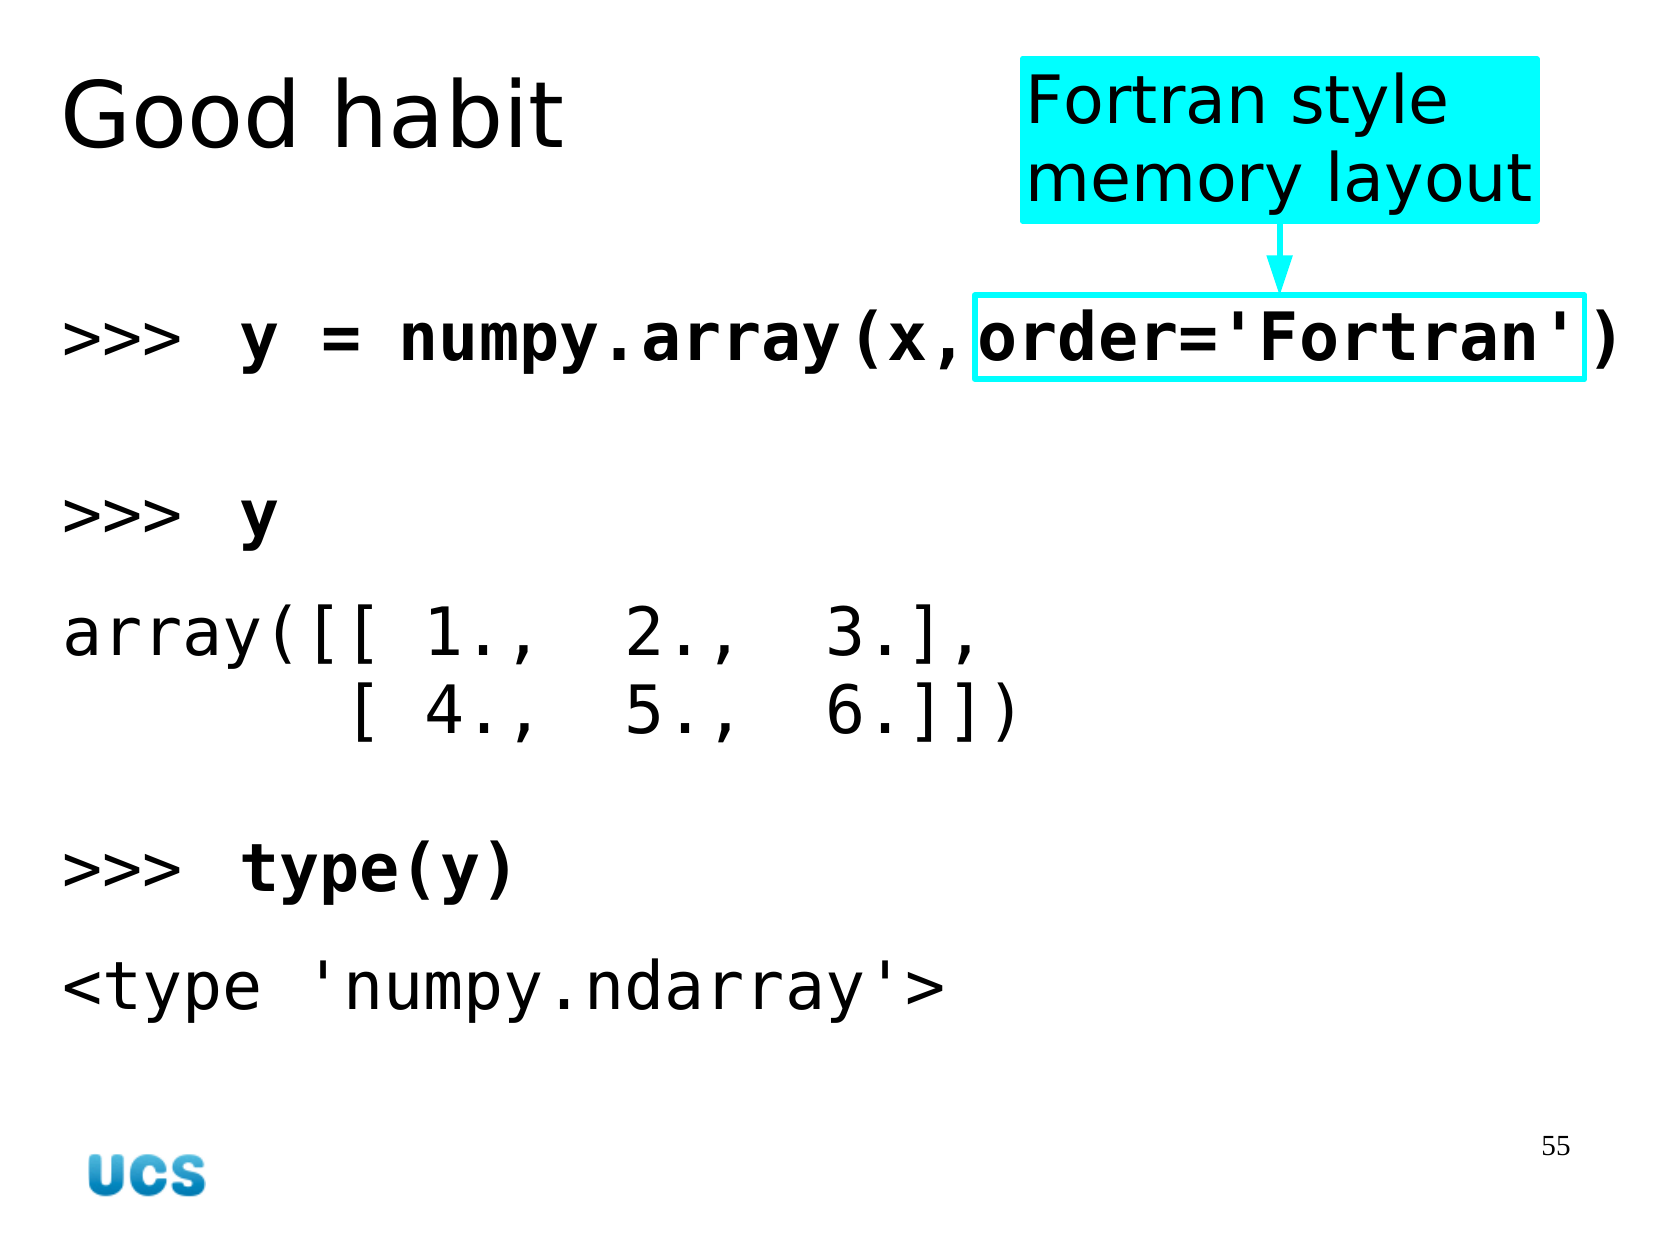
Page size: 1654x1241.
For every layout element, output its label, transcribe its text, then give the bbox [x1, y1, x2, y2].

text_box . [596, 295, 638, 380]
text_box ) [1587, 295, 1630, 380]
text_box (x, [844, 295, 972, 380]
text_box y [236, 472, 283, 557]
picture [88, 1153, 206, 1198]
text_box >>> [59, 826, 186, 911]
text_box order='Fortran' [974, 295, 1585, 380]
text_box >>> [59, 295, 186, 380]
text_box type(y) [236, 826, 524, 911]
text_box <type 'numpy.ndarray'> [59, 944, 951, 1029]
text_box y [236, 295, 283, 380]
text_box = [318, 295, 366, 380]
text_box array [638, 295, 844, 380]
text_box >>> [59, 472, 186, 557]
text_box numpy [395, 295, 596, 380]
text_box Fortran style memory layout [1022, 59, 1537, 221]
text_box array([[ 1., 2., 3.], [ 4., 5., 6.]]) [59, 590, 1032, 753]
text_box Good habit [57, 59, 569, 173]
